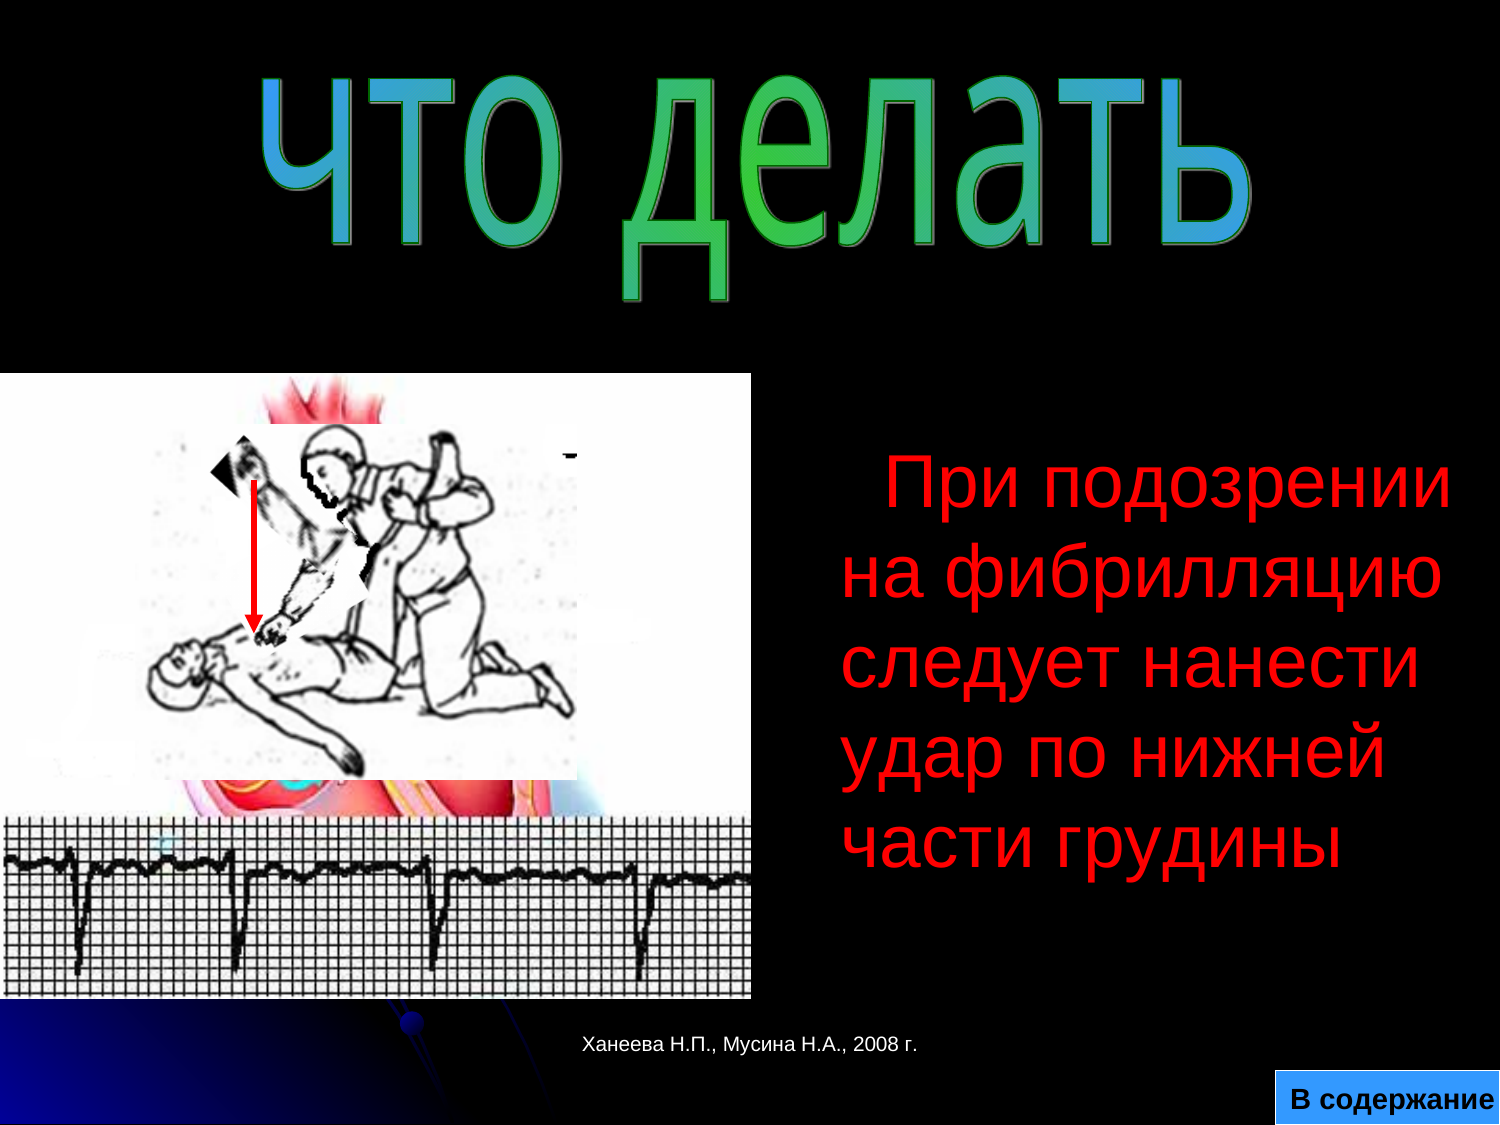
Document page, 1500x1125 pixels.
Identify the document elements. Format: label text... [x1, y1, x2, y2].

text_box В содержание [1275, 1070, 1500, 1125]
text_box что делать [740, 75, 828, 246]
text_box что делать [1161, 78, 1249, 243]
text_box что делать [838, 78, 932, 246]
text_box что делать [369, 78, 453, 243]
text_box что делать [262, 78, 350, 243]
picture [0, 373, 751, 999]
text_box При подозрении на фибрилляцию следует нанести удар по нижней части грудины [785, 373, 1500, 941]
text_box что делать [1058, 78, 1142, 243]
text_box что делать [956, 75, 1040, 246]
text_box что делать [464, 75, 560, 246]
text_box что делать [622, 78, 727, 300]
